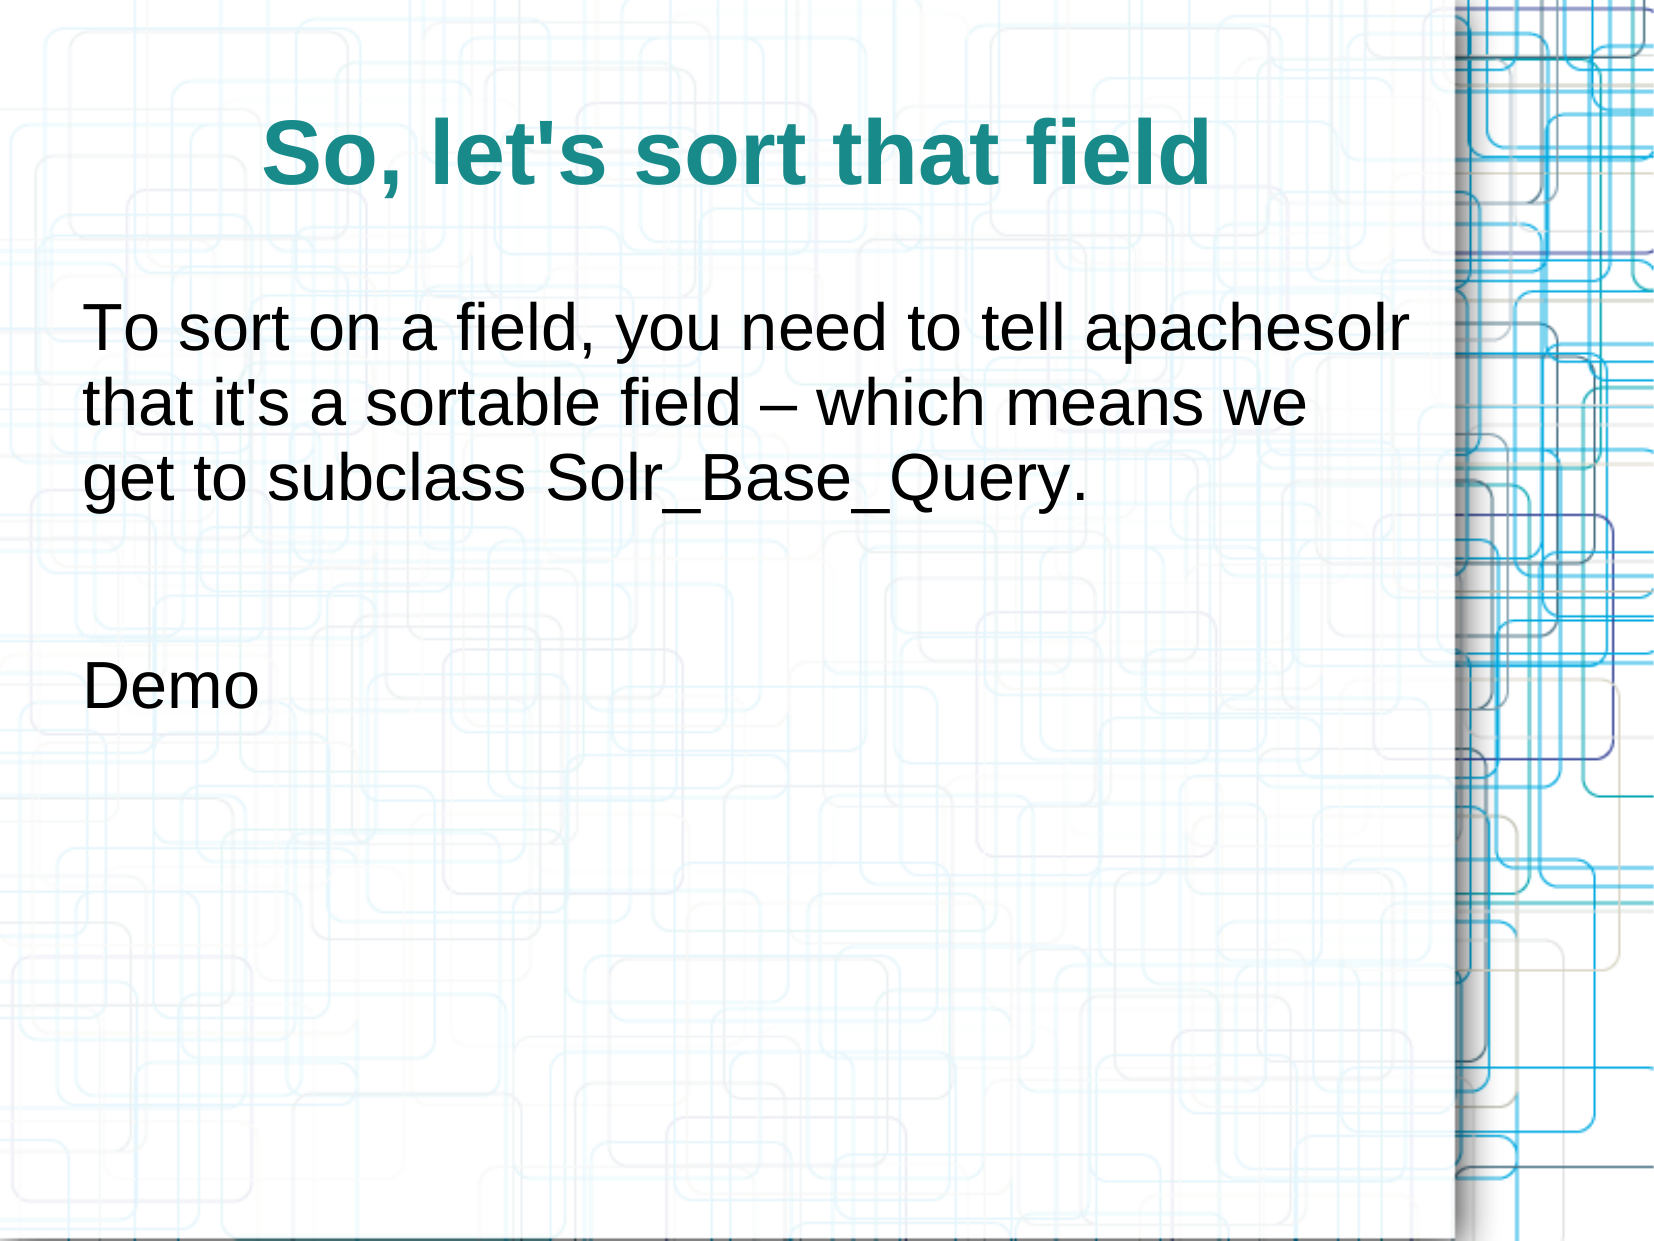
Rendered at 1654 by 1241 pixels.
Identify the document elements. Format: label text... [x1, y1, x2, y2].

title So, let's sort that field [59, 56, 1418, 250]
picture [0, 0, 1654, 1241]
list To sort on a field, you need to tell apachesolr that it's a sortable field – which means we get to subclass Solr_Base_Query. Demo [82, 290, 1418, 1094]
